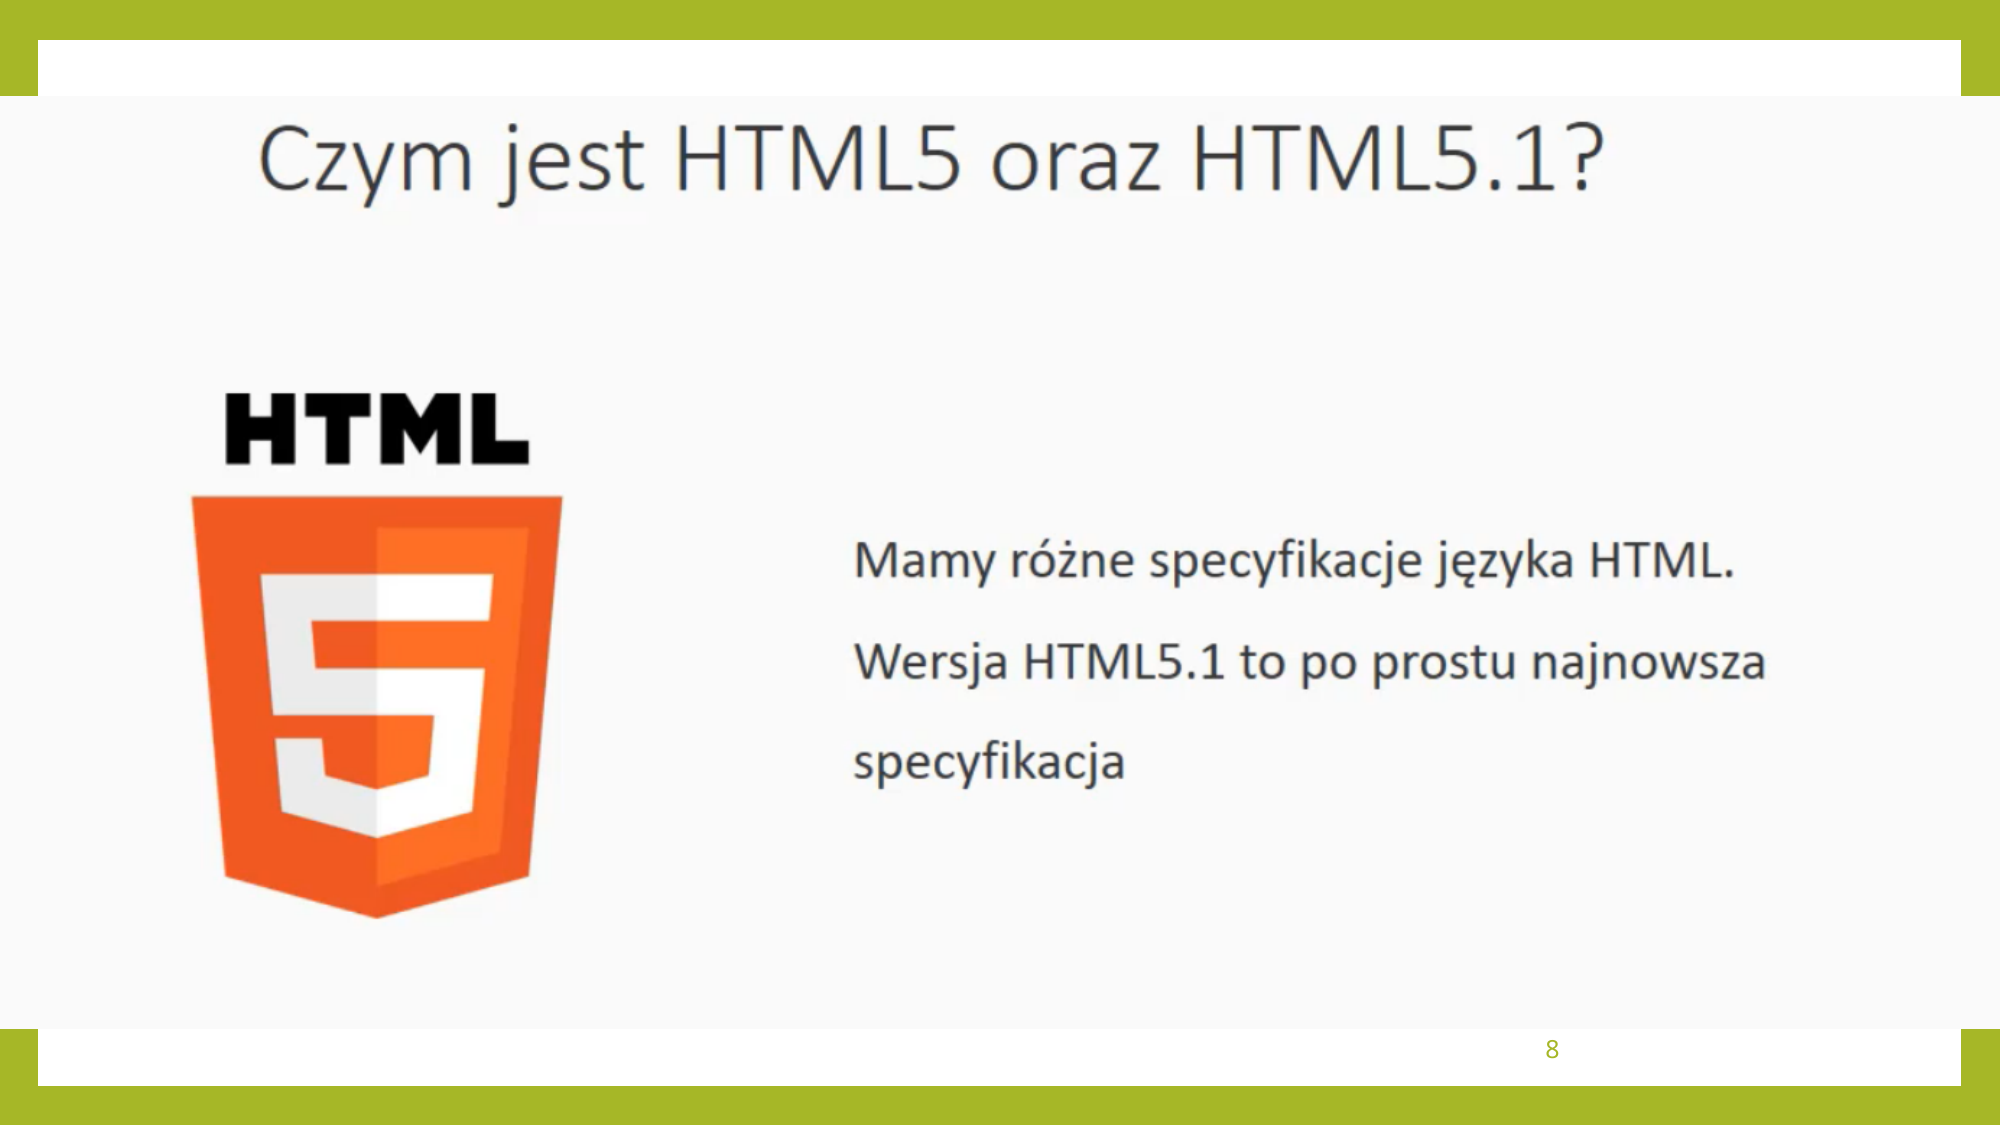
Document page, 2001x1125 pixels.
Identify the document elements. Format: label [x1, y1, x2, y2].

text_box [1530, 1020, 1811, 1081]
picture [0, 96, 2000, 1029]
